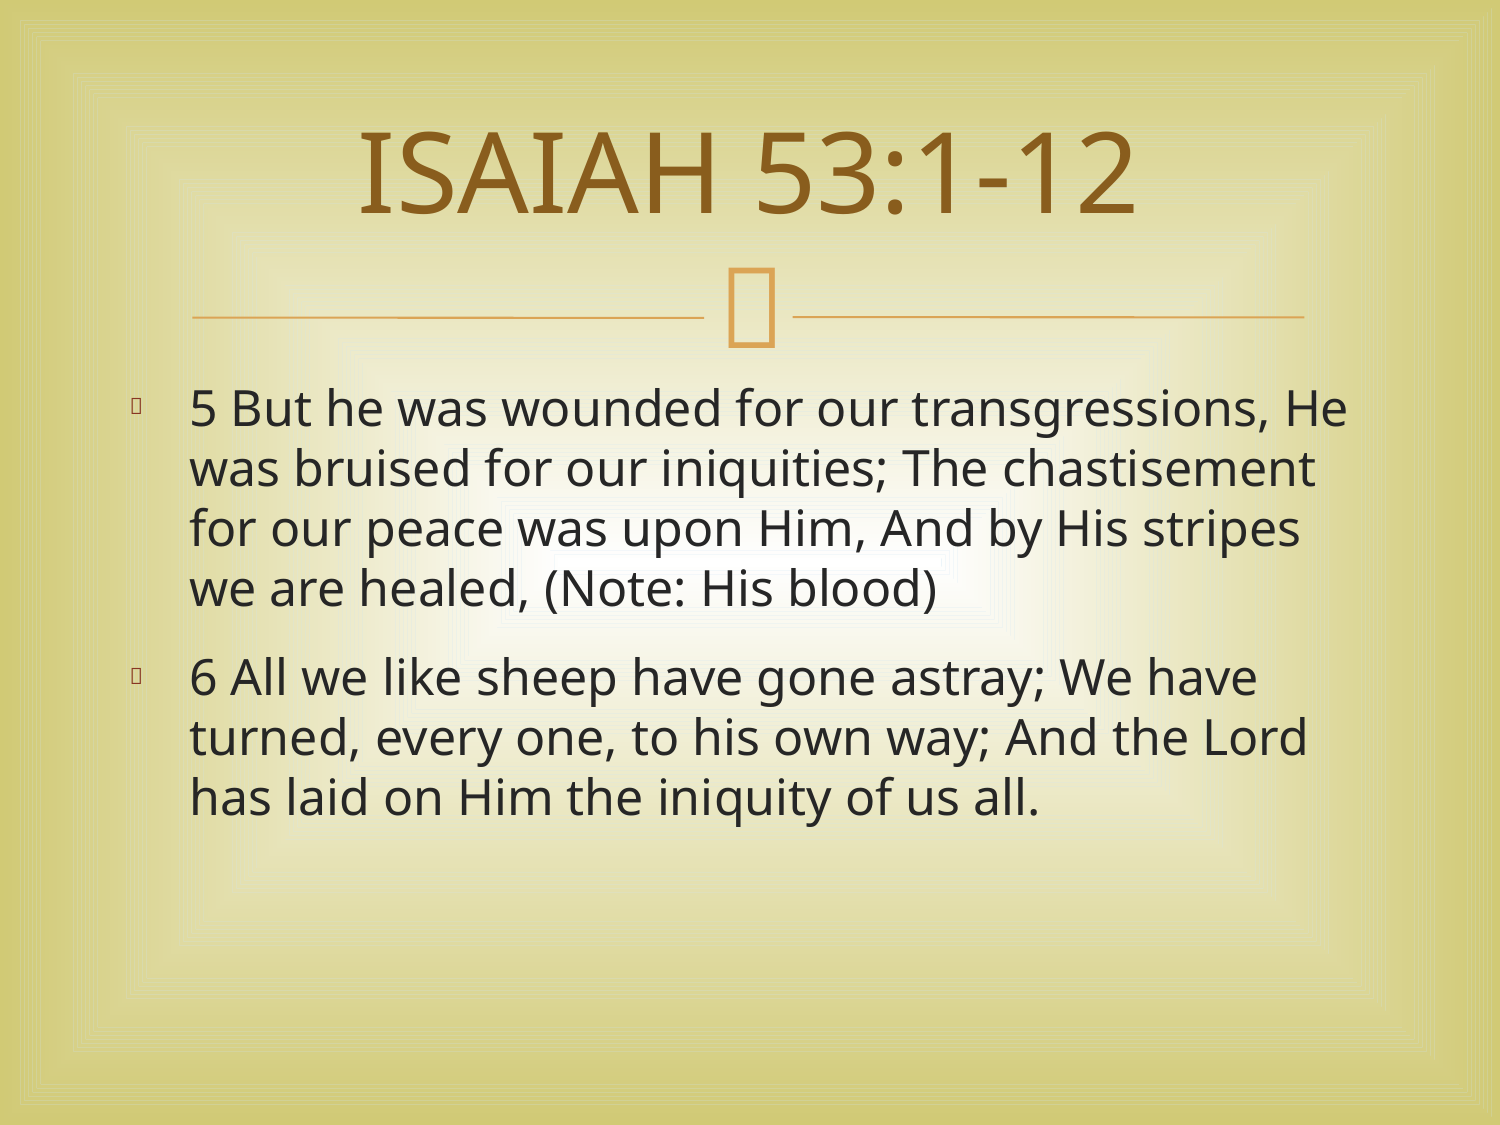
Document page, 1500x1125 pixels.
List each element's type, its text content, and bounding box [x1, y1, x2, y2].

list 5 But he was wounded for our transgressions, He was bruised for our iniquities; The chastisement for our peace was upon Him, And by His stripes we are healed, (Note: His blood) 6 All we like sheep have gone astray; We have turned, every one, to his own way; And the Lord has laid on Him the iniquity of us all. [114, 368, 1386, 1005]
title ISAIAH 53:1-12 [112, 93, 1386, 267]
